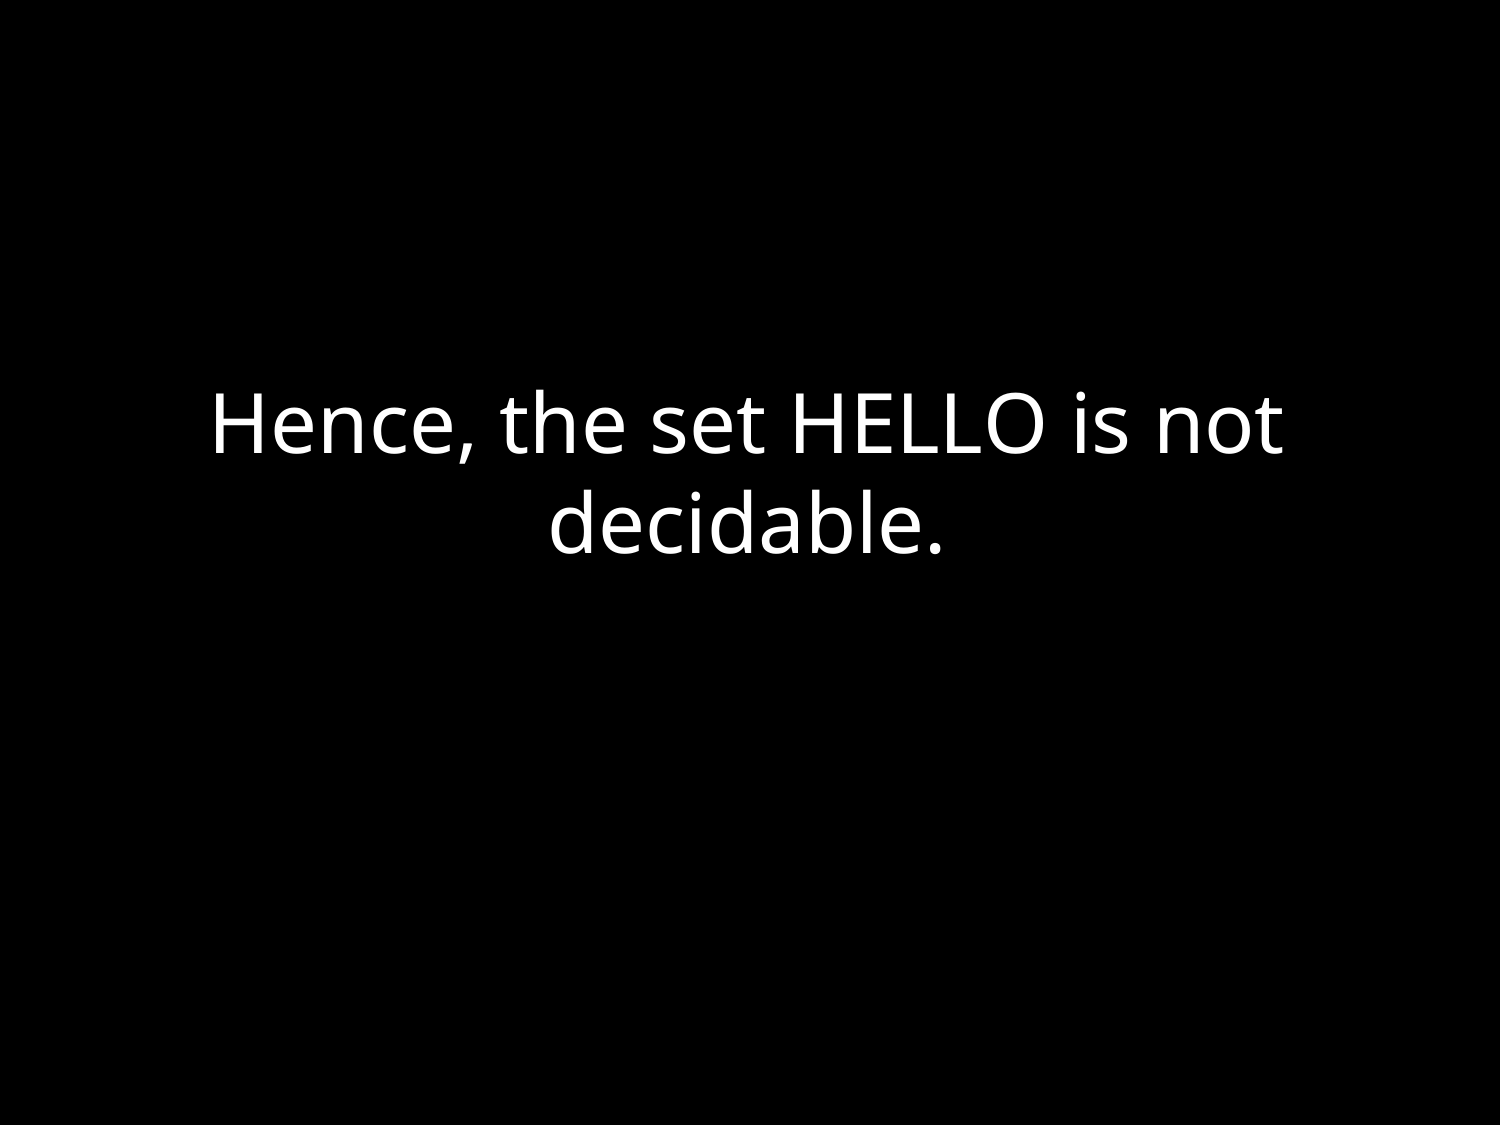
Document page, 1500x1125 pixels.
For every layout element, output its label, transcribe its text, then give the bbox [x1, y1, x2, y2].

text_box Hence, the set HELLO is not decidable. [182, 362, 1314, 578]
